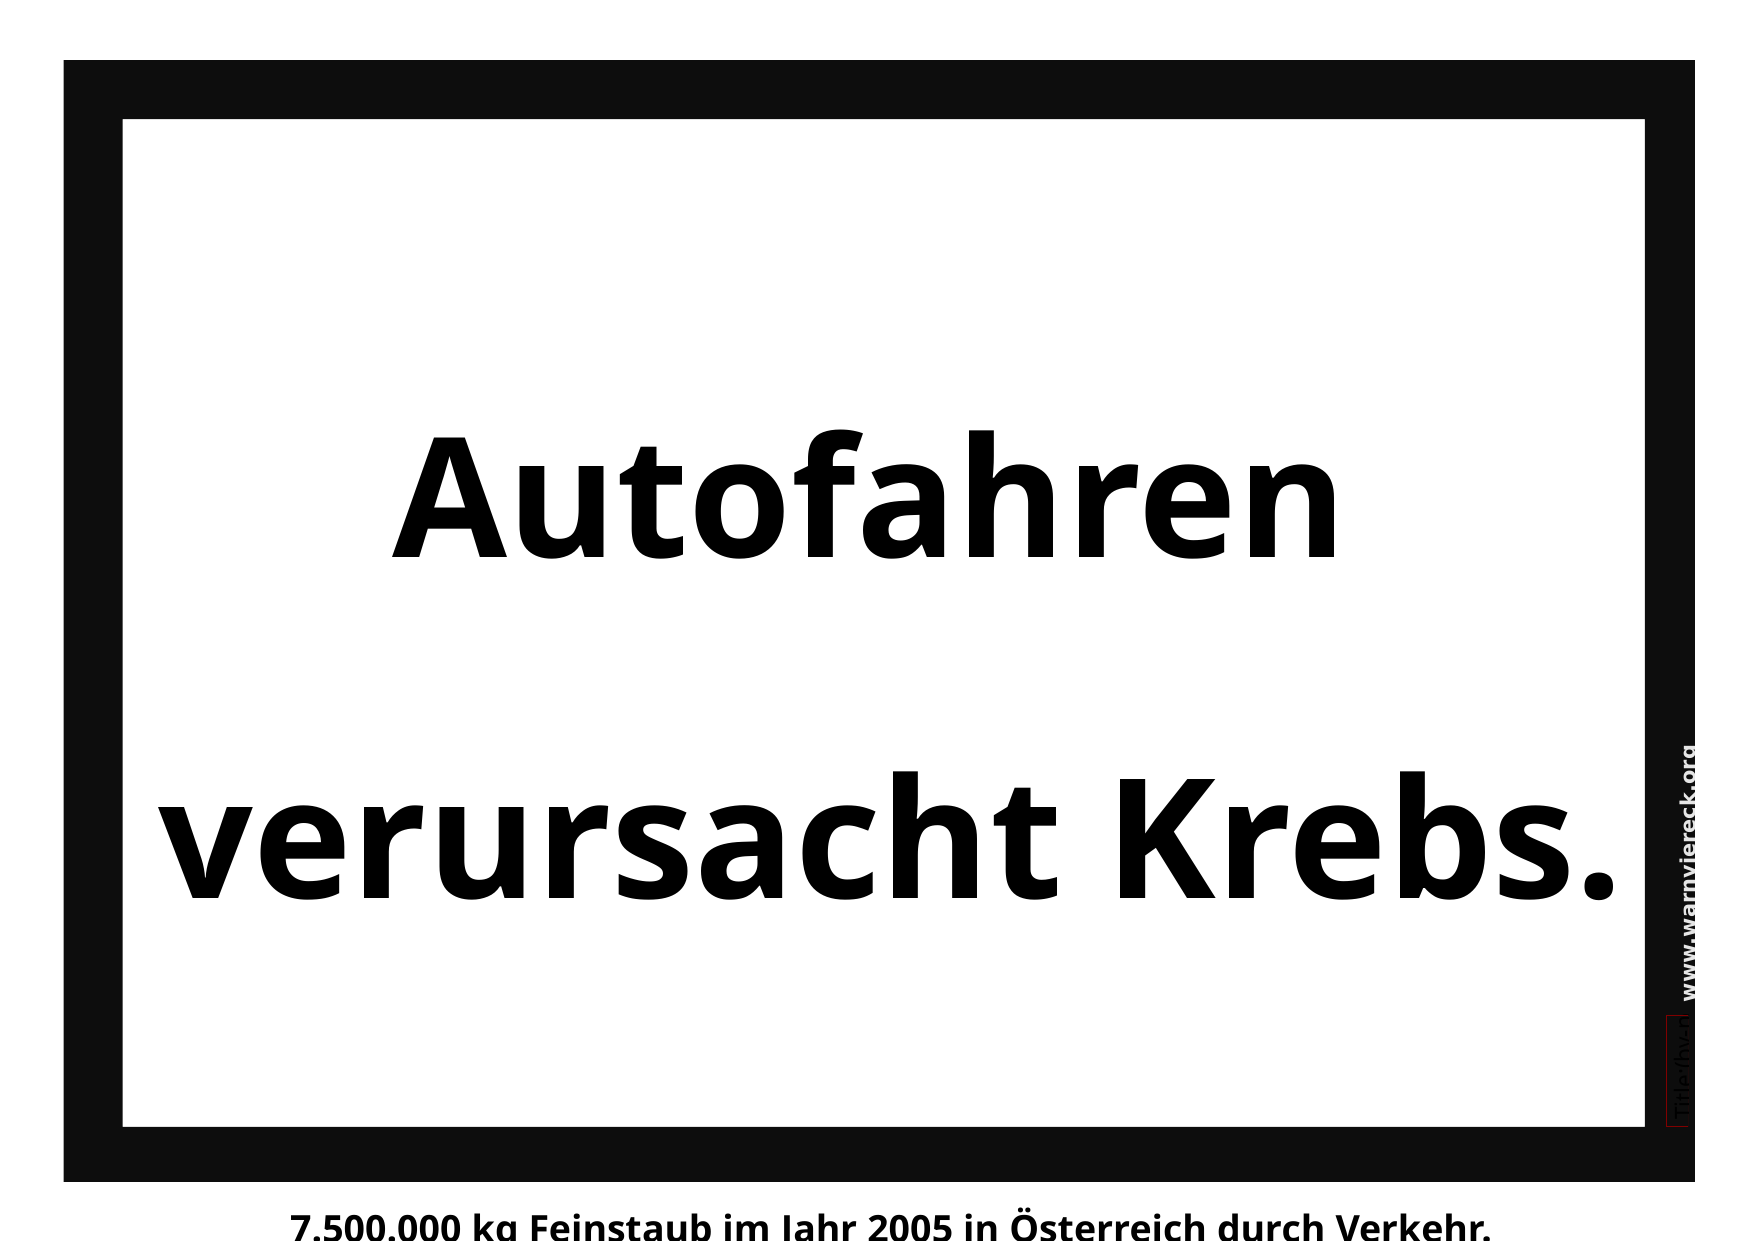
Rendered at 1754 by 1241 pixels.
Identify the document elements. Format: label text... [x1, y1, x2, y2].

text_box Autofahren verursacht Krebs. 7.500.000 kg Feinstaub im Jahr 2005 in Österreich durch Verkehr. Die eine Hälfte kommt von Dieselmotoren, die andere vom Abrieb. [88, 258, 1695, 1065]
